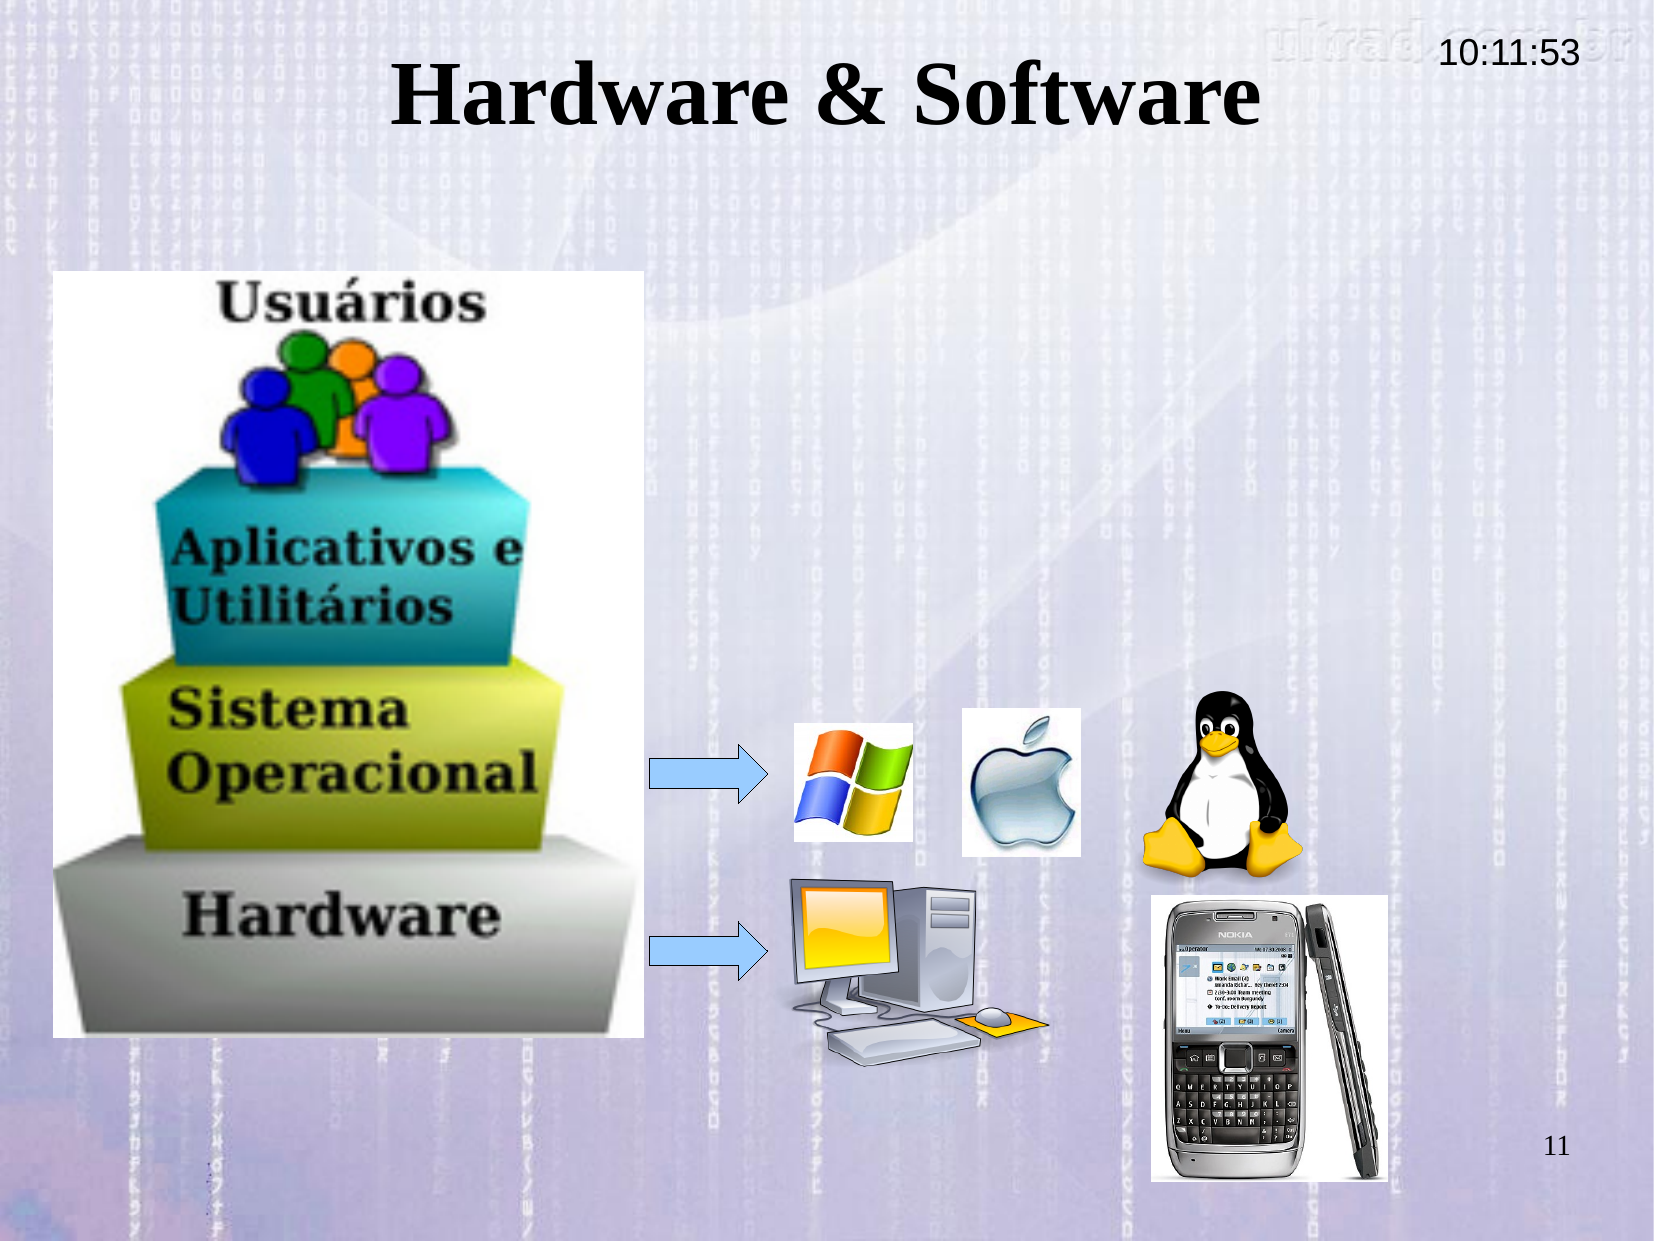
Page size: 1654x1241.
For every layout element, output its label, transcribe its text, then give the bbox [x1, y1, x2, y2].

text_box 10:53:34 [1423, 23, 1631, 94]
text_box [649, 921, 768, 981]
text_box Hardware & Software [29, 35, 1625, 171]
picture [0, 0, 1654, 1241]
text_box [649, 744, 768, 804]
